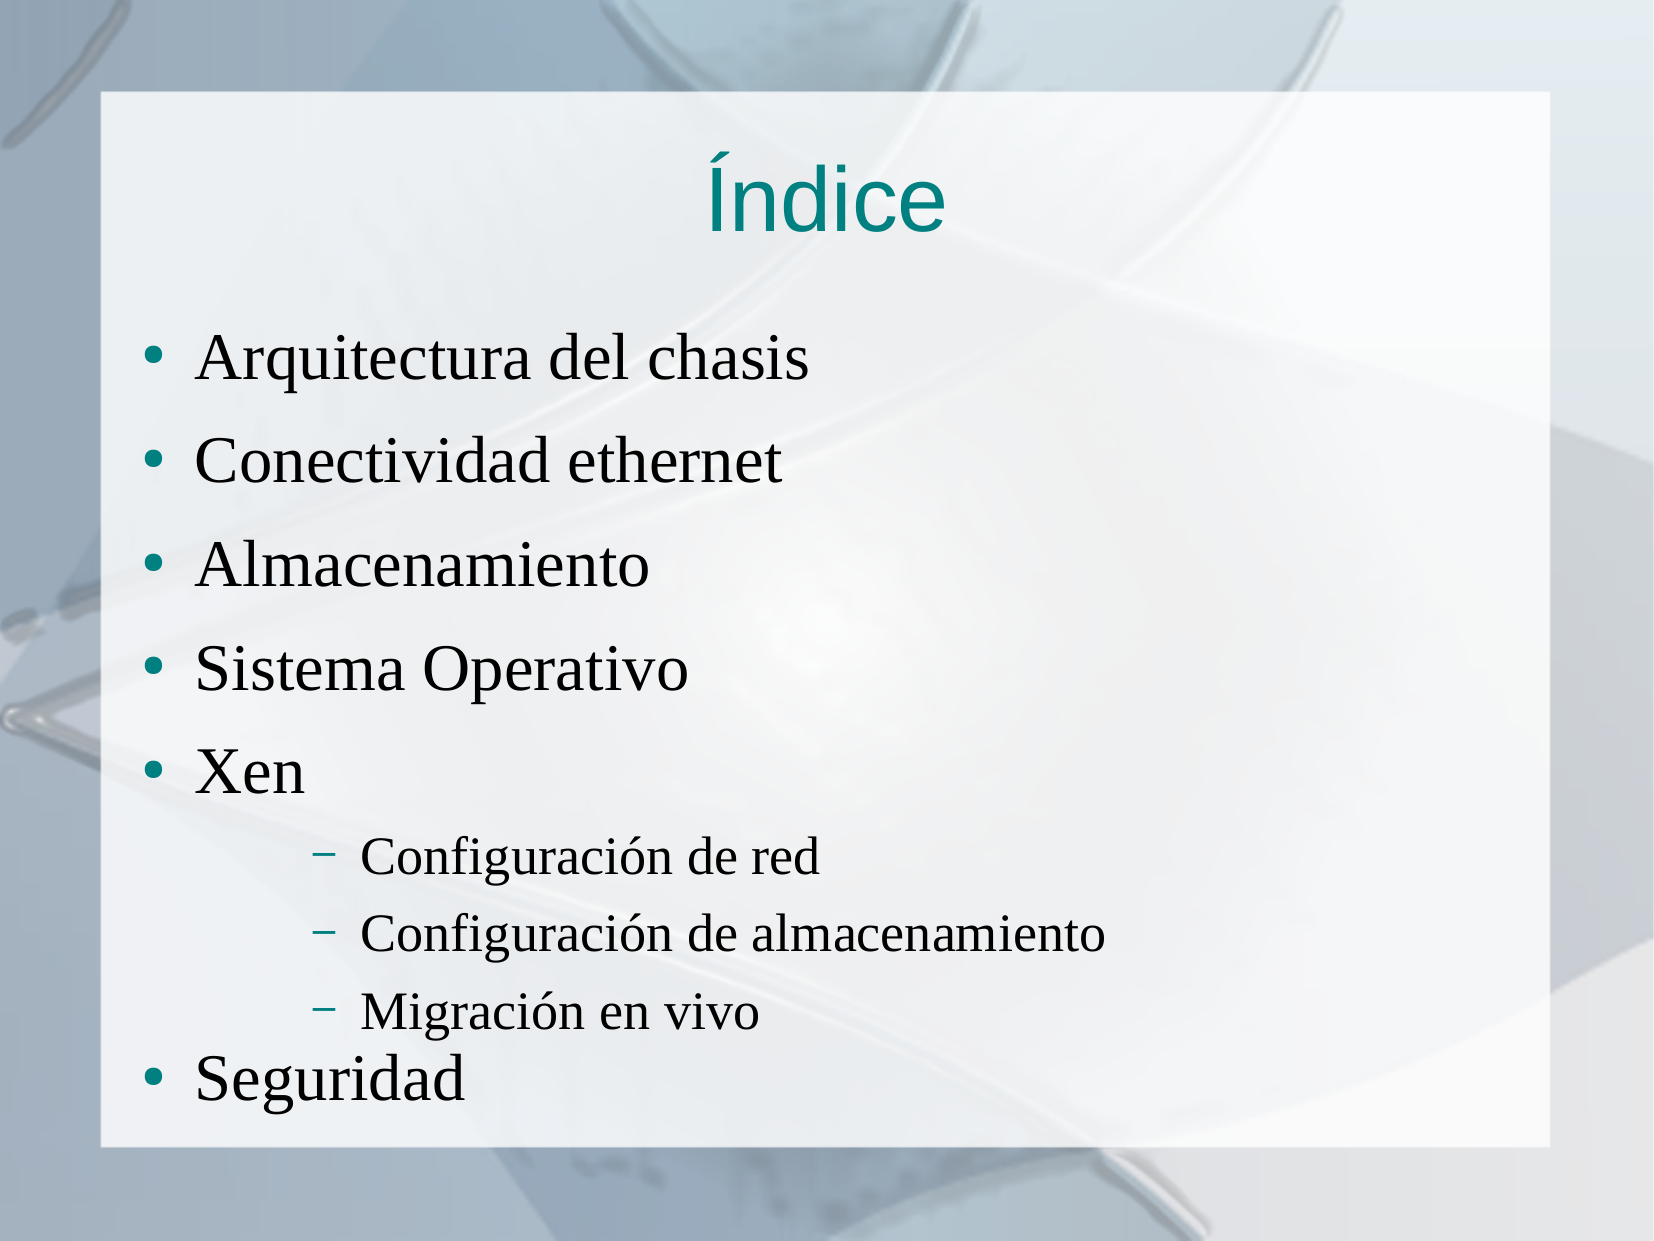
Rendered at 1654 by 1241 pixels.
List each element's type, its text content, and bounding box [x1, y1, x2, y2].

picture [0, 0, 1654, 1241]
title Índice [118, 96, 1536, 304]
list Arquitectura del chasis Conectividad ethernet Almacenamiento Sistema Operativo Xen Configuración de red Configuración de almacenamiento Migración en vivo Seguridad [124, 319, 1489, 1124]
